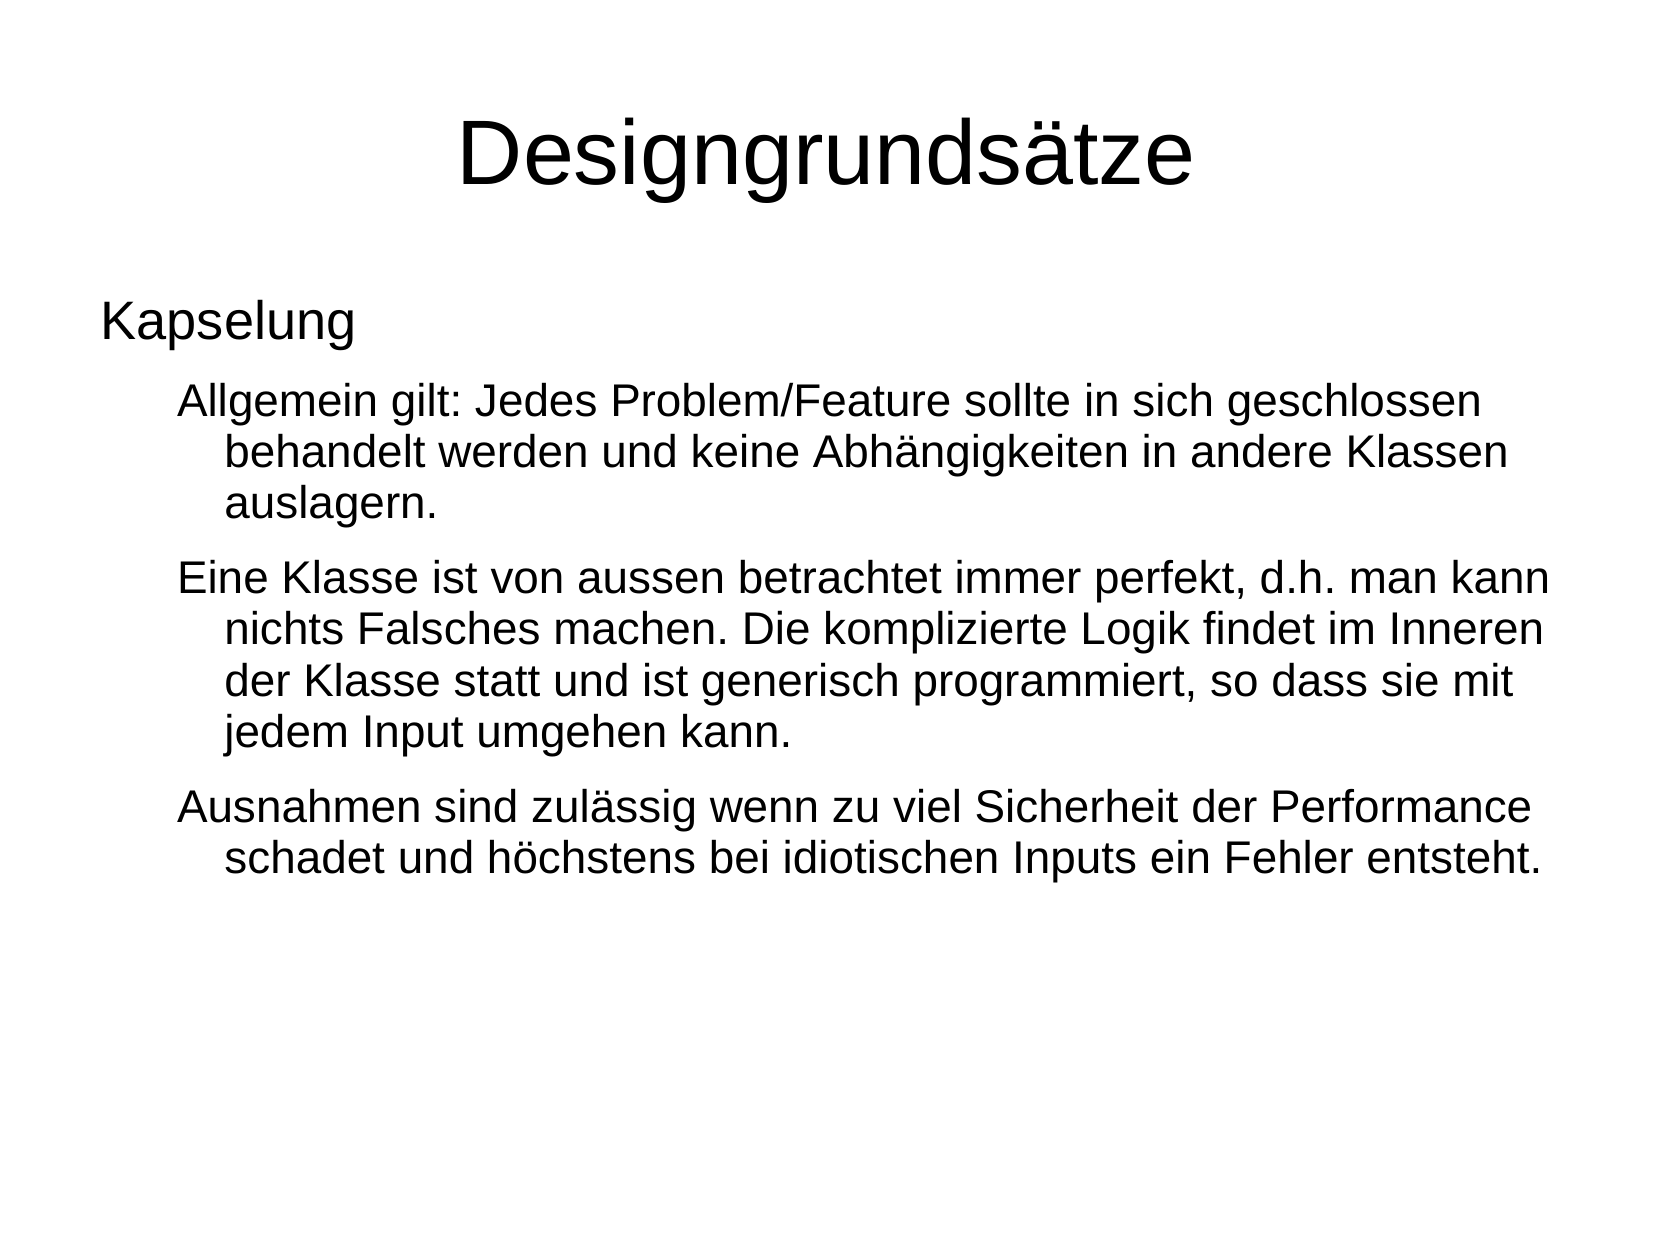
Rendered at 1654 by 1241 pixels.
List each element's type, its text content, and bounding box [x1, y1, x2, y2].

title Designgrundsätze [82, 56, 1571, 250]
list Kapselung Allgemein gilt: Jedes Problem/Feature sollte in sich geschlossen behandelt werden und keine Abhängigkeiten in andere Klassen auslagern. Eine Klasse ist von aussen betrachtet immer perfekt, d.h. man kann nichts Falsches machen. Die komplizierte Logik findet im Inneren der Klasse statt und ist generisch programmiert, so dass sie mit jedem Input umgehen kann. Ausnahmen sind zulässig wenn zu viel Sicherheit der Performance schadet und höchstens bei idiotischen Inputs ein Fehler entsteht. [82, 290, 1571, 1094]
